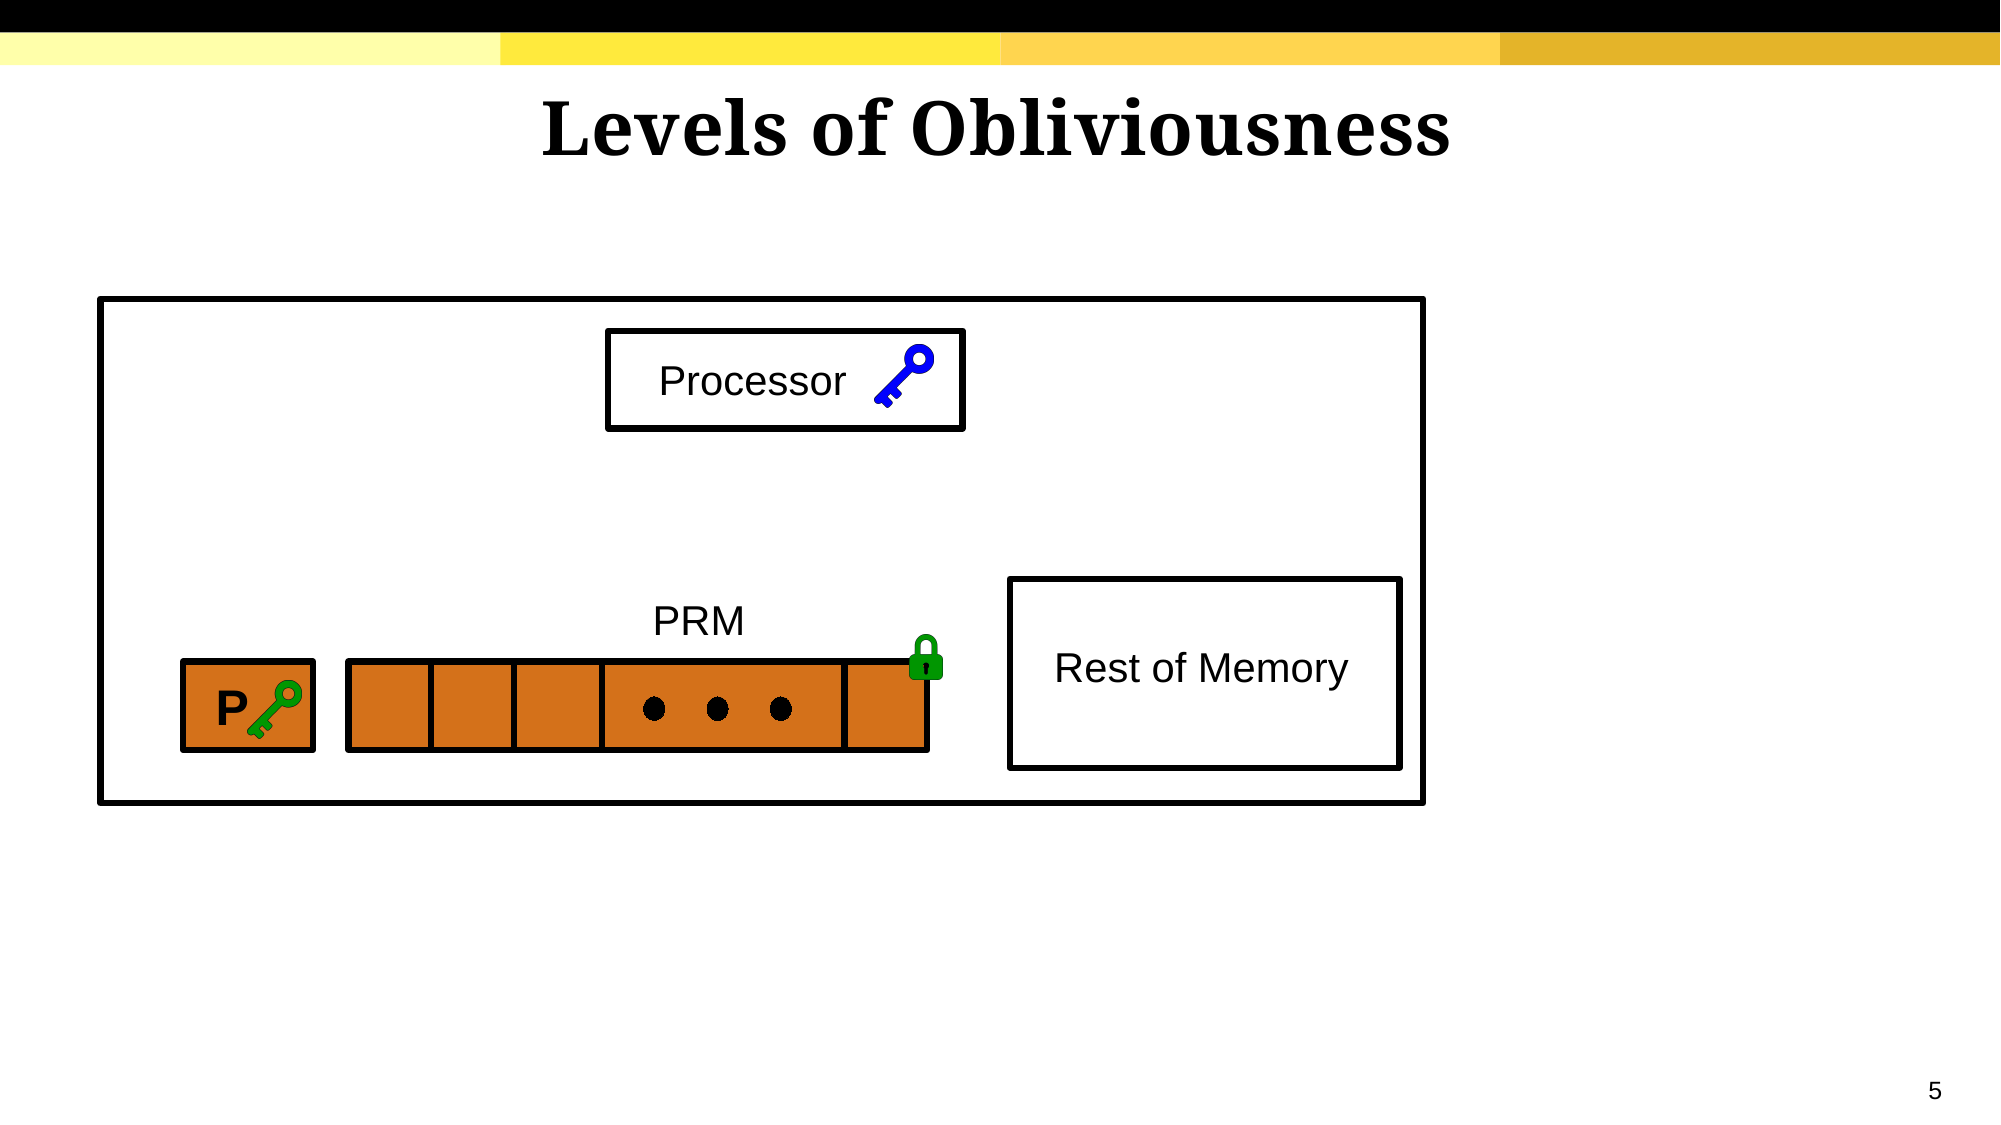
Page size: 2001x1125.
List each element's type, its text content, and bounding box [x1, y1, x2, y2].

text_box PRM [637, 590, 761, 652]
text_box P [200, 673, 264, 744]
text_box 5 [1913, 1069, 1958, 1112]
text_box [100, 298, 1424, 804]
picture [247, 680, 302, 739]
text_box Rest of Memory [1039, 637, 1364, 700]
picture [874, 344, 934, 408]
title Levels of Obliviousness [48, 59, 1947, 207]
text_box Processor [643, 350, 880, 417]
picture [909, 634, 943, 680]
